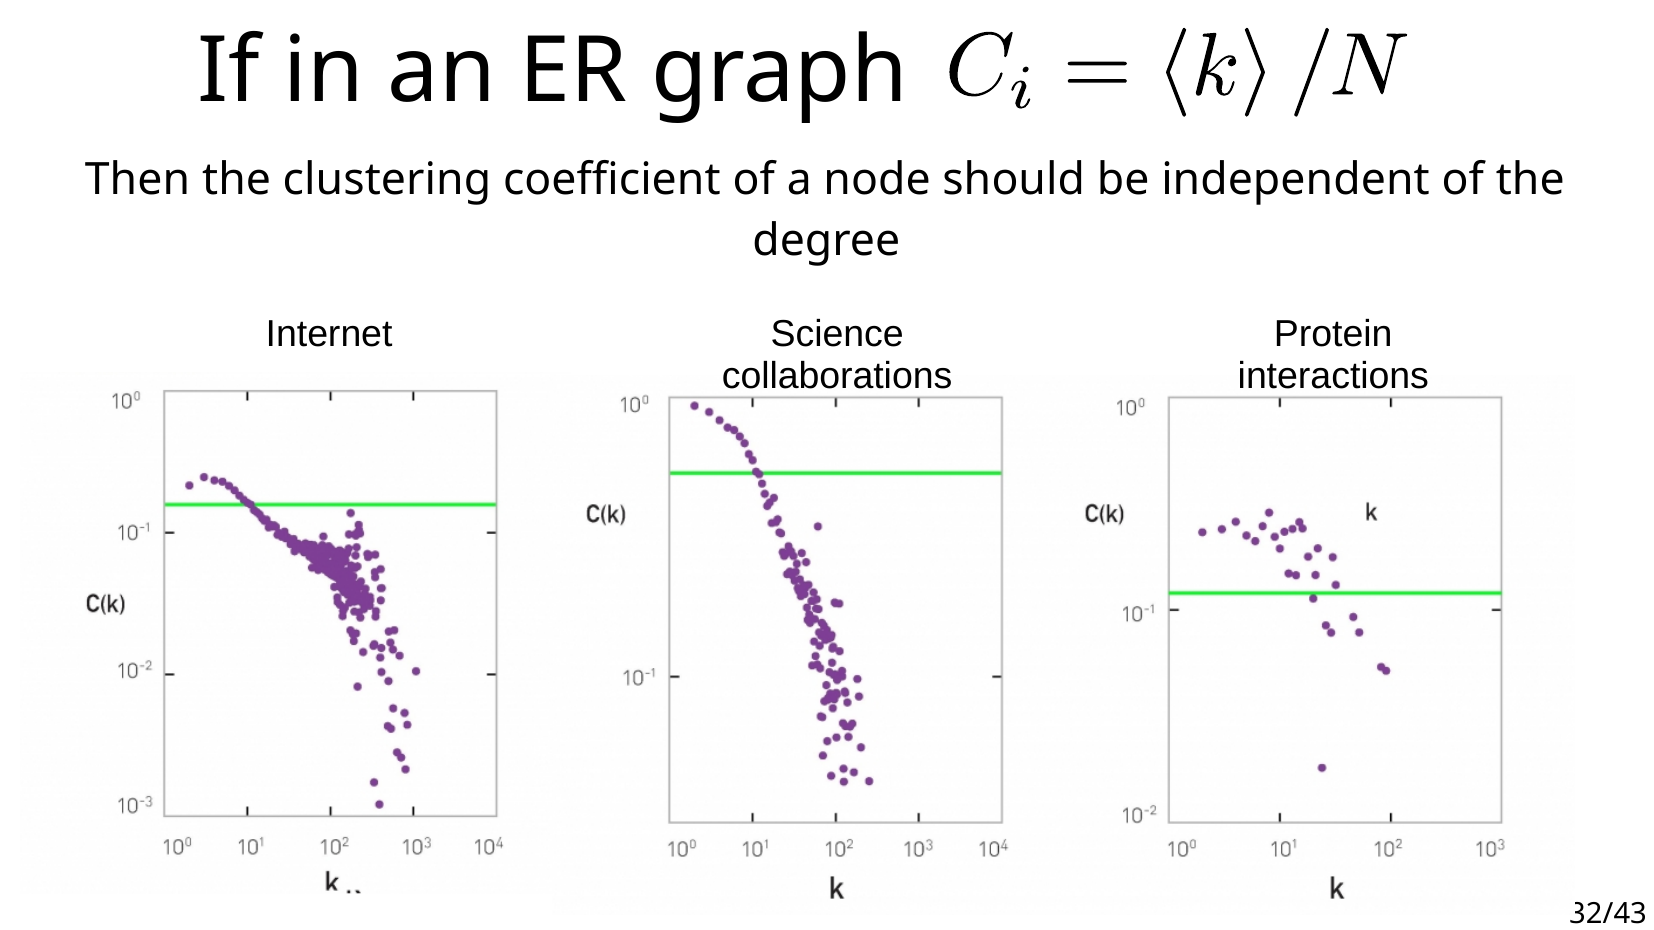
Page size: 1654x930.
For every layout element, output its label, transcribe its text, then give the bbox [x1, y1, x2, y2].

text_box [945, 27, 1411, 117]
text_box Internet [165, 304, 494, 362]
picture [20, 372, 1576, 915]
text_box Science collaborations [672, 304, 1002, 404]
text_box Protein interactions [1169, 304, 1498, 404]
title If in an ER graph [82, 1, 1571, 131]
list Then the clustering coefficient of a node should be independent of the degree [82, 146, 1571, 269]
